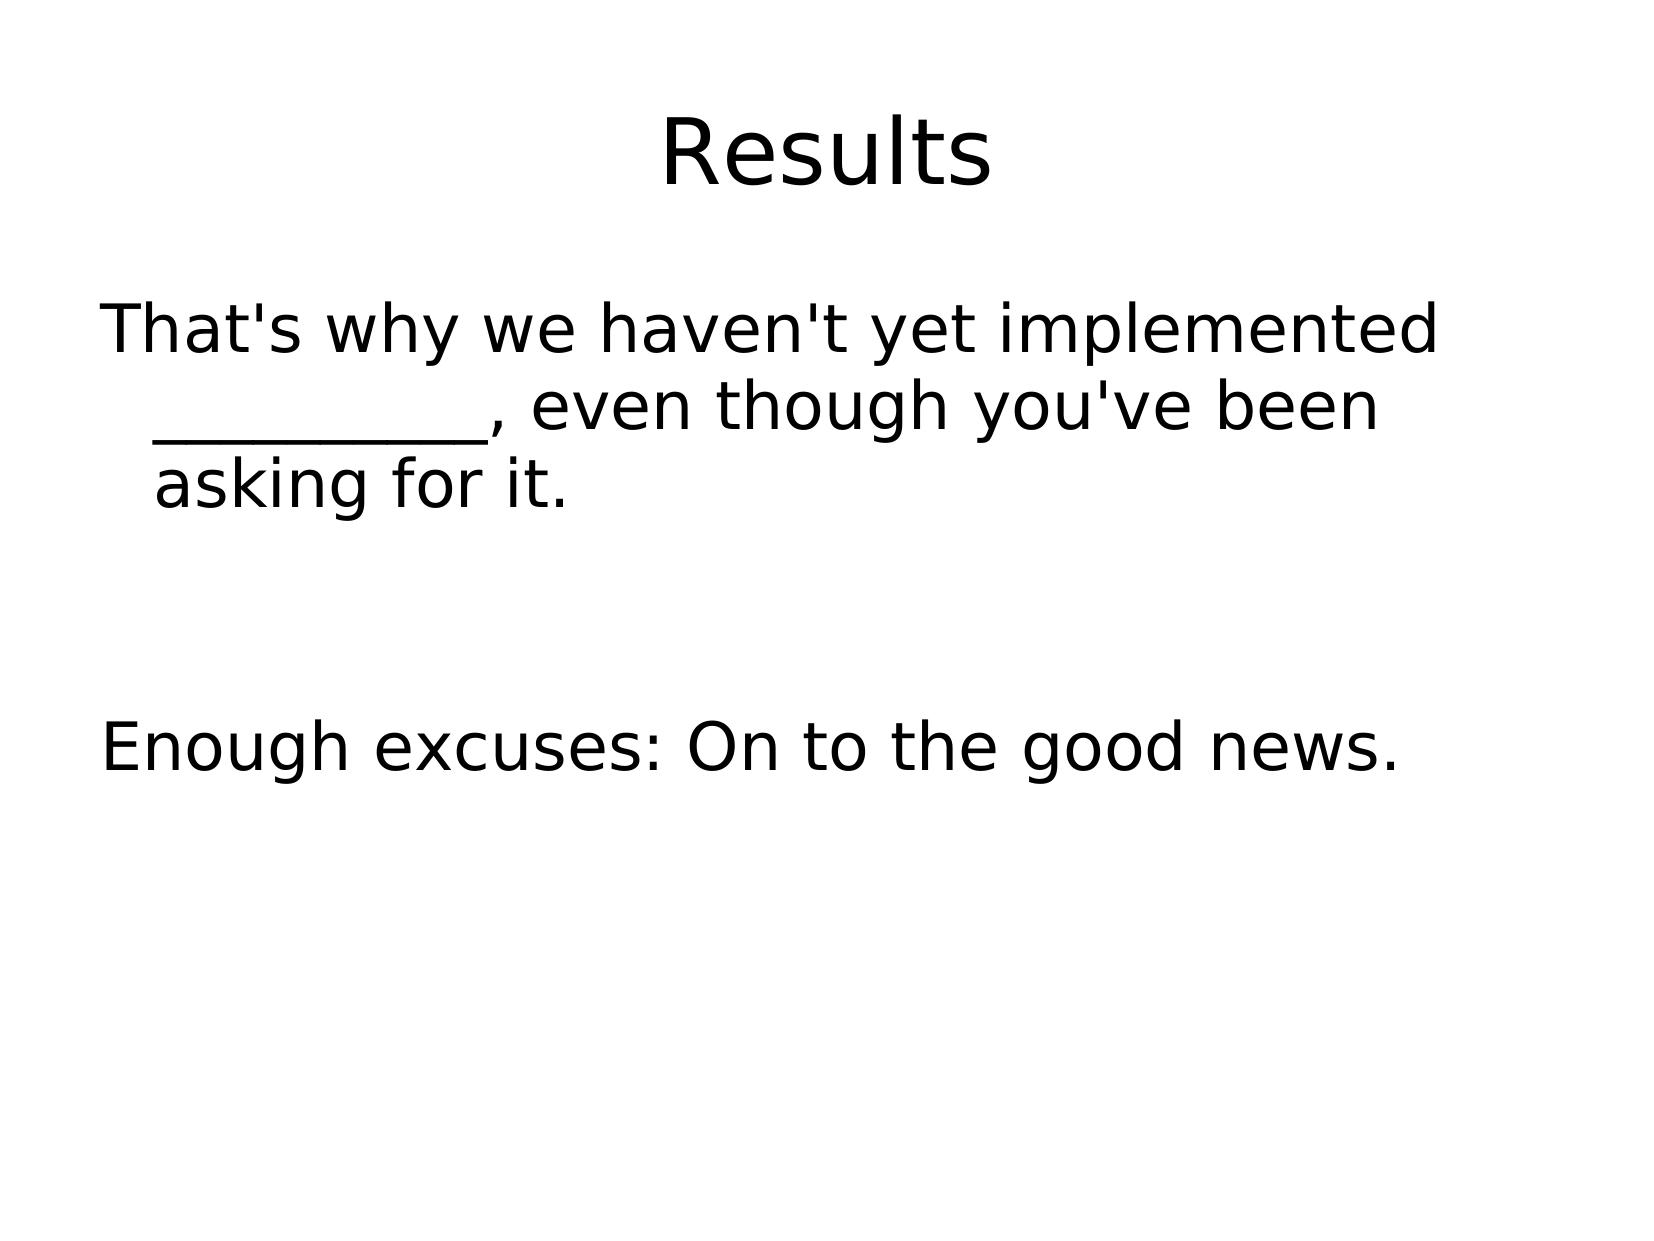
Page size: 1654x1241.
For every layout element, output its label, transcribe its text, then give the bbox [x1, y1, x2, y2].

list That's why we haven't yet implemented __________, even though you've been asking for it. Enough excuses: On to the good news. [82, 290, 1571, 1094]
title Results [82, 56, 1571, 250]
